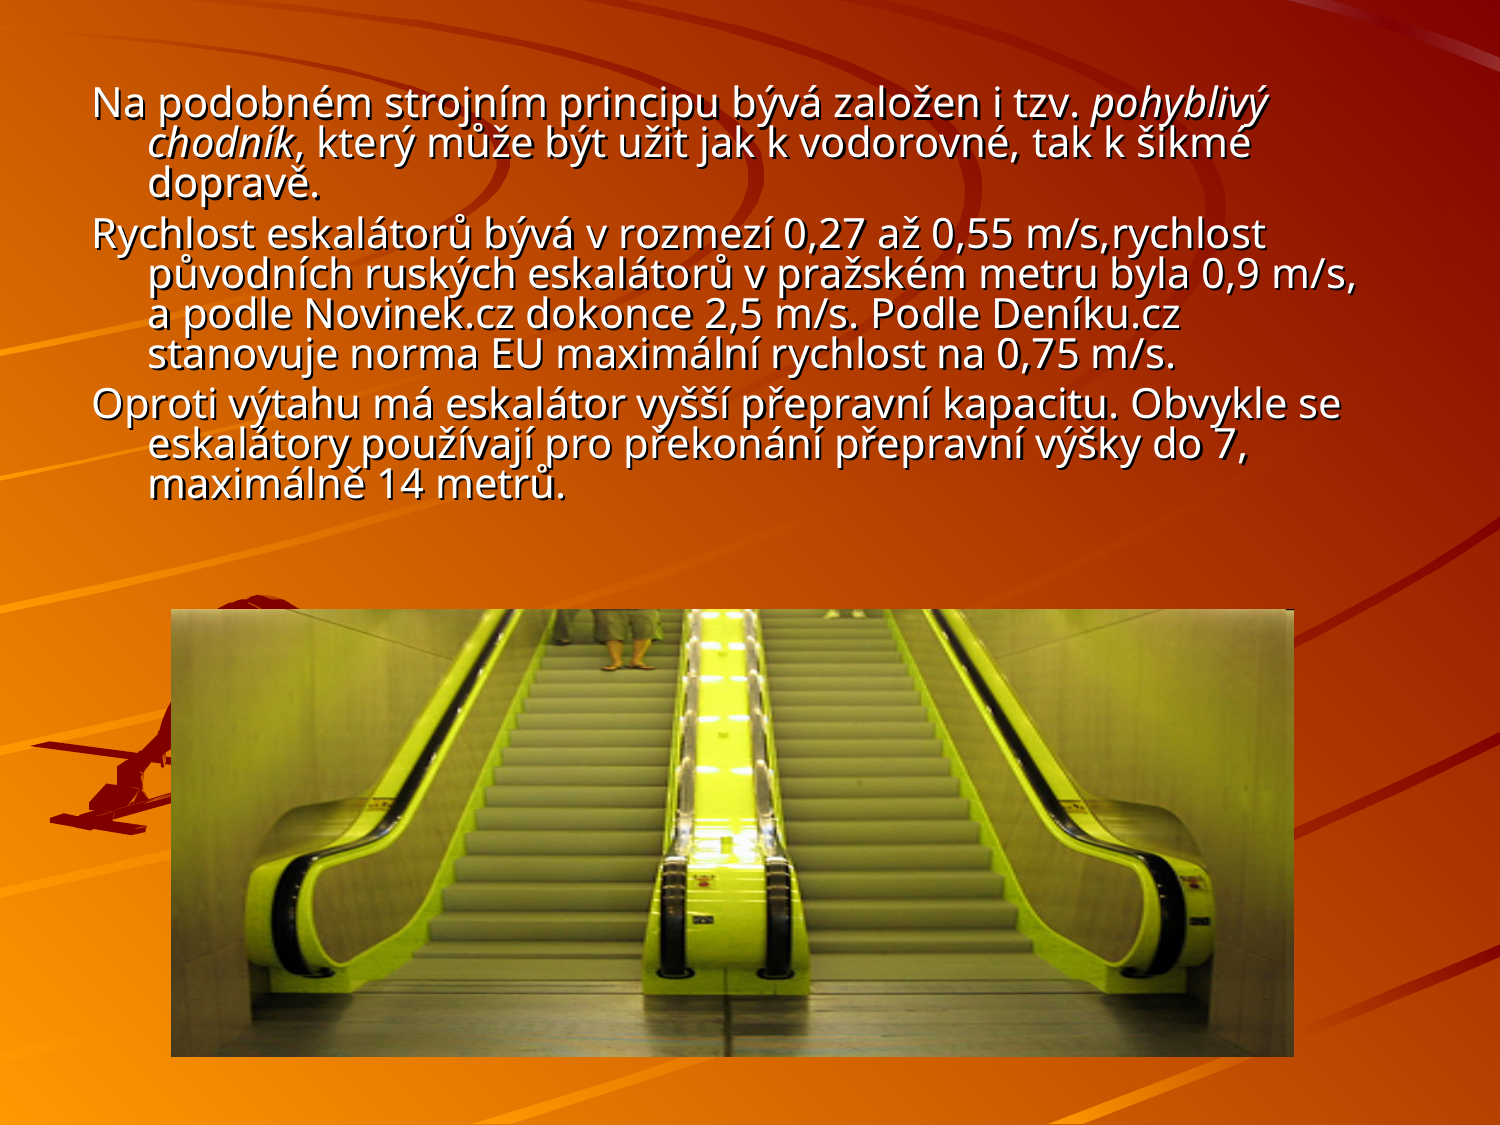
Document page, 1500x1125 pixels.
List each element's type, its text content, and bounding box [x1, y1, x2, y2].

list Na podobném strojním principu bývá založen i tzv. pohyblivý chodník, který může být užit jak k vodorovné, tak k šikmé dopravě. Rychlost eskalátorů bývá v rozmezí 0,27 až 0,55 m/s,rychlost původních ruských eskalátorů v pražském metru byla 0,9 m/s, a podle Novinek.cz dokonce 2,5 m/s. Podle Deníku.cz stanovuje norma EU maximální rychlost na 0,75 m/s. Oproti výtahu má eskalátor vyšší přepravní kapacitu. Obvykle se eskalátory používají pro překonání přepravní výšky do 7, maximálně 14 metrů. [76, 78, 1377, 728]
picture [171, 609, 1294, 1057]
